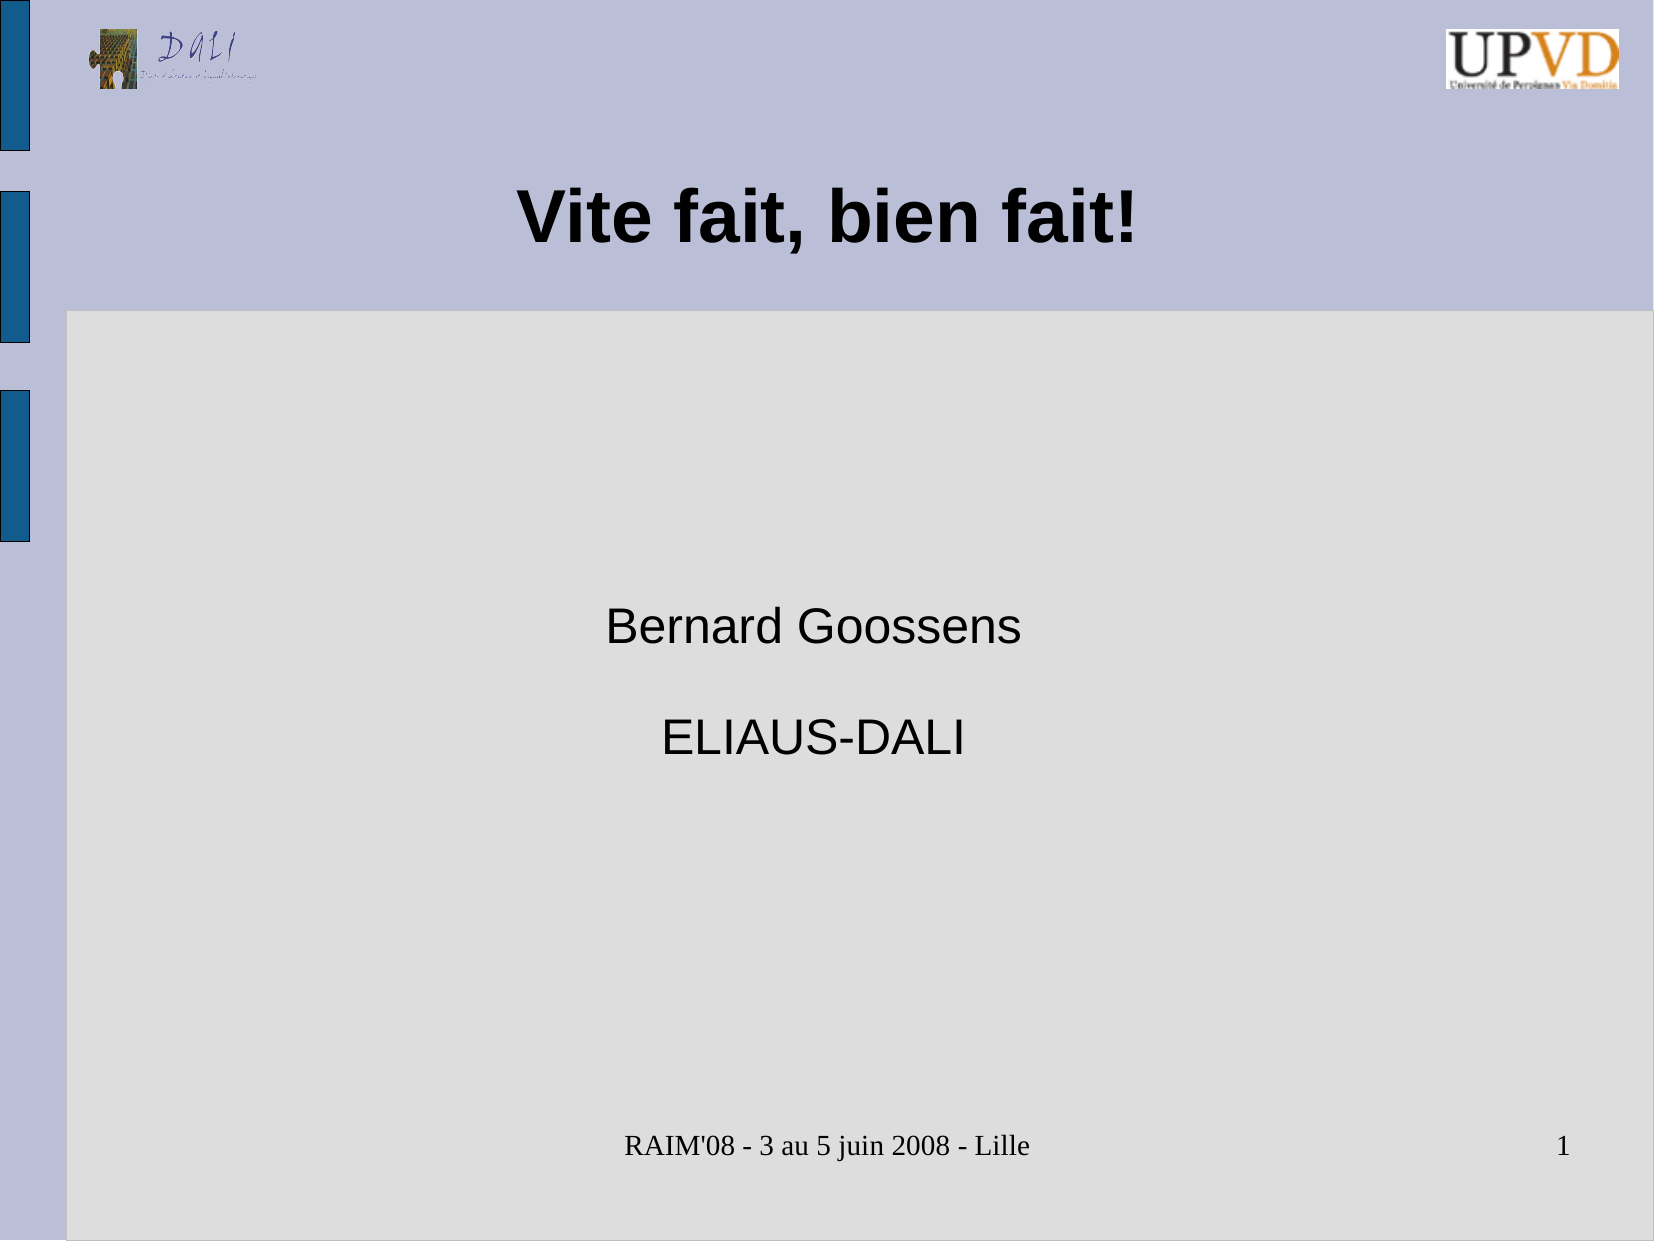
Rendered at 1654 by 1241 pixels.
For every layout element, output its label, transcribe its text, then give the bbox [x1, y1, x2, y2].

text_box Bernard Goossens ELIAUS-DALI [590, 590, 1037, 773]
picture [1446, 29, 1619, 89]
text_box Vite fait, bien fait! [501, 166, 1155, 266]
picture [88, 29, 261, 89]
